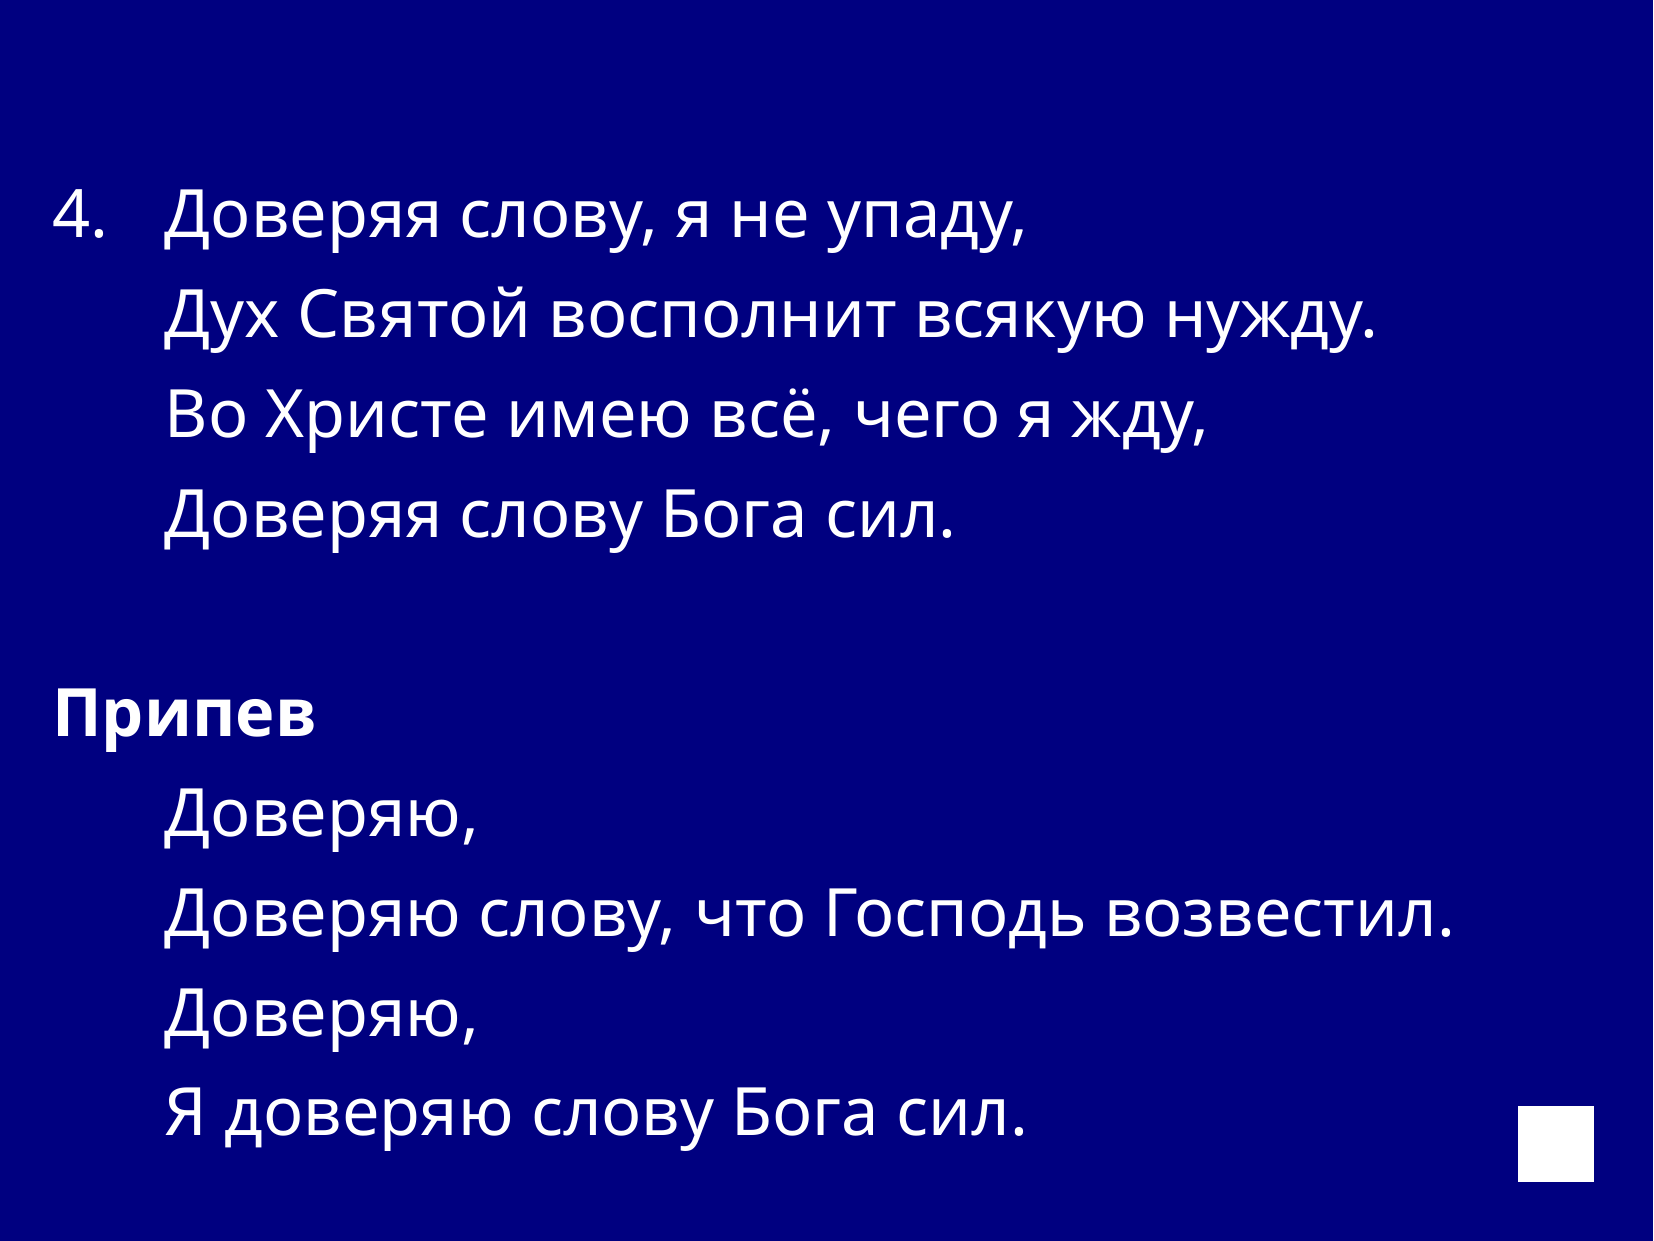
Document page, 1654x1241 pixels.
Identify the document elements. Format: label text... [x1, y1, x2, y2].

text_box [1518, 1163, 1594, 1182]
text_box 4. Доверяя слову, я не упаду, Дух Святой восполнит всякую нужду. Во Христе имею всё, чего я жду, Доверяя слову Бога сил. Припев Доверяю, Доверяю слову, что Господь возвестил. Доверяю, Я доверяю слову Бога сил. [37, 150, 1651, 1163]
